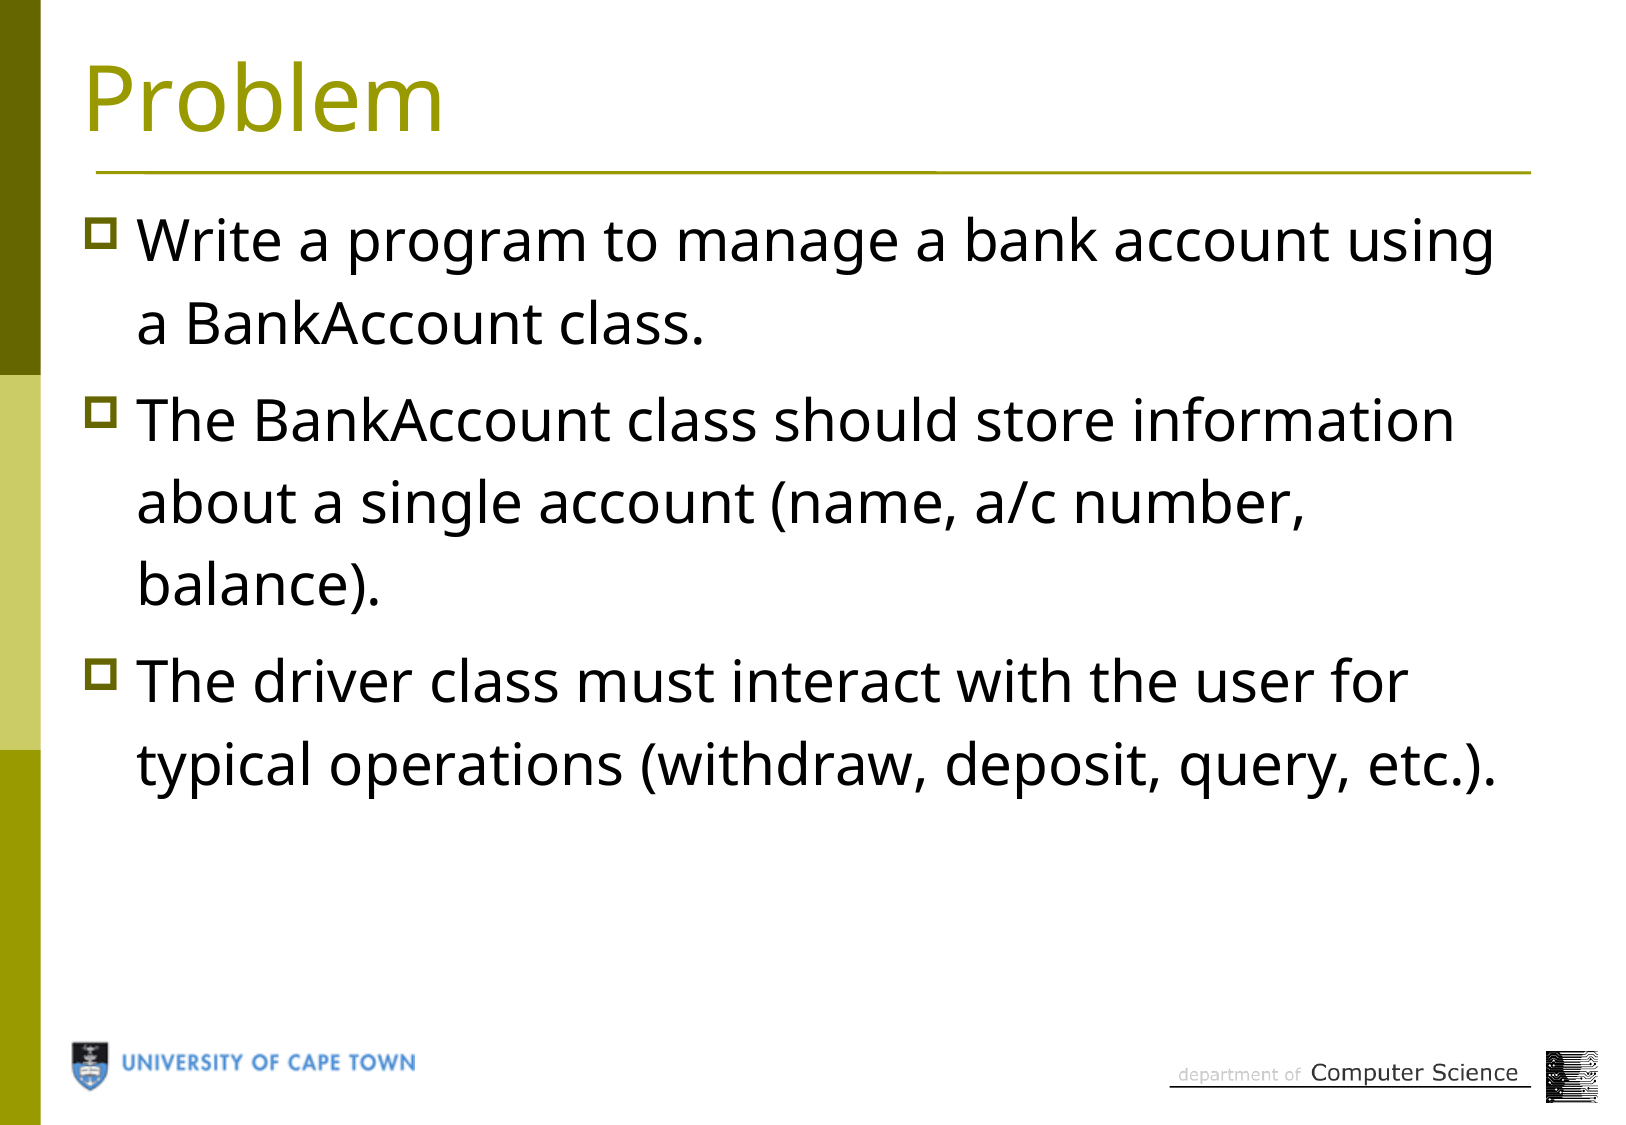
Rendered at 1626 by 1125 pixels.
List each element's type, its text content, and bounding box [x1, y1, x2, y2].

picture [1546, 1051, 1598, 1103]
title Problem [81, 36, 1543, 165]
picture [61, 1024, 415, 1103]
list Write a program to manage a bank account using a BankAccount class. The BankAccount class should store information about a single account (name, a/c number, balance). The driver class must interact with the user for typical operations (withdraw, deposit, query, etc.). [81, 196, 1543, 991]
picture [1169, 1043, 1532, 1091]
